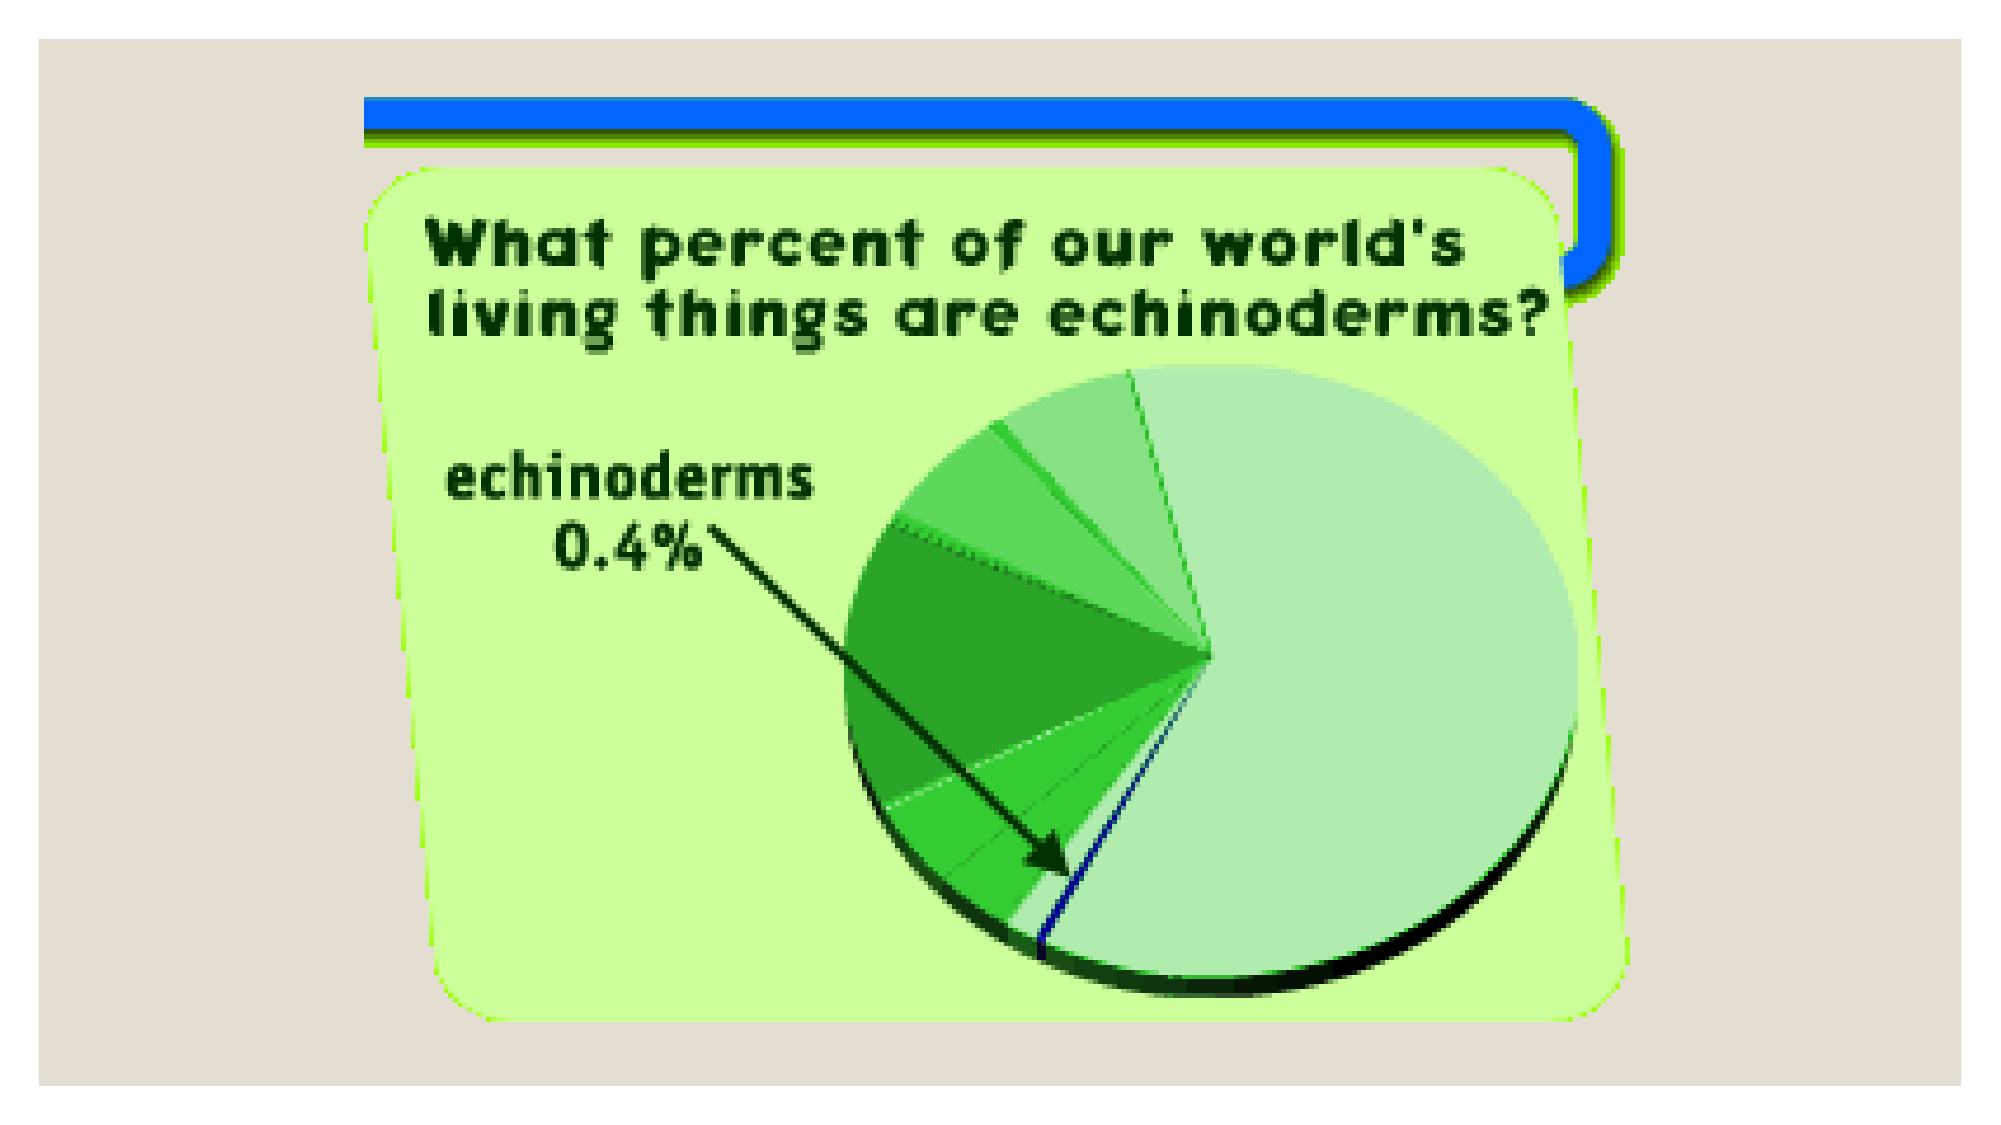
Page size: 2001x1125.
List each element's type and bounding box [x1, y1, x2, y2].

picture [364, 97, 1630, 1022]
